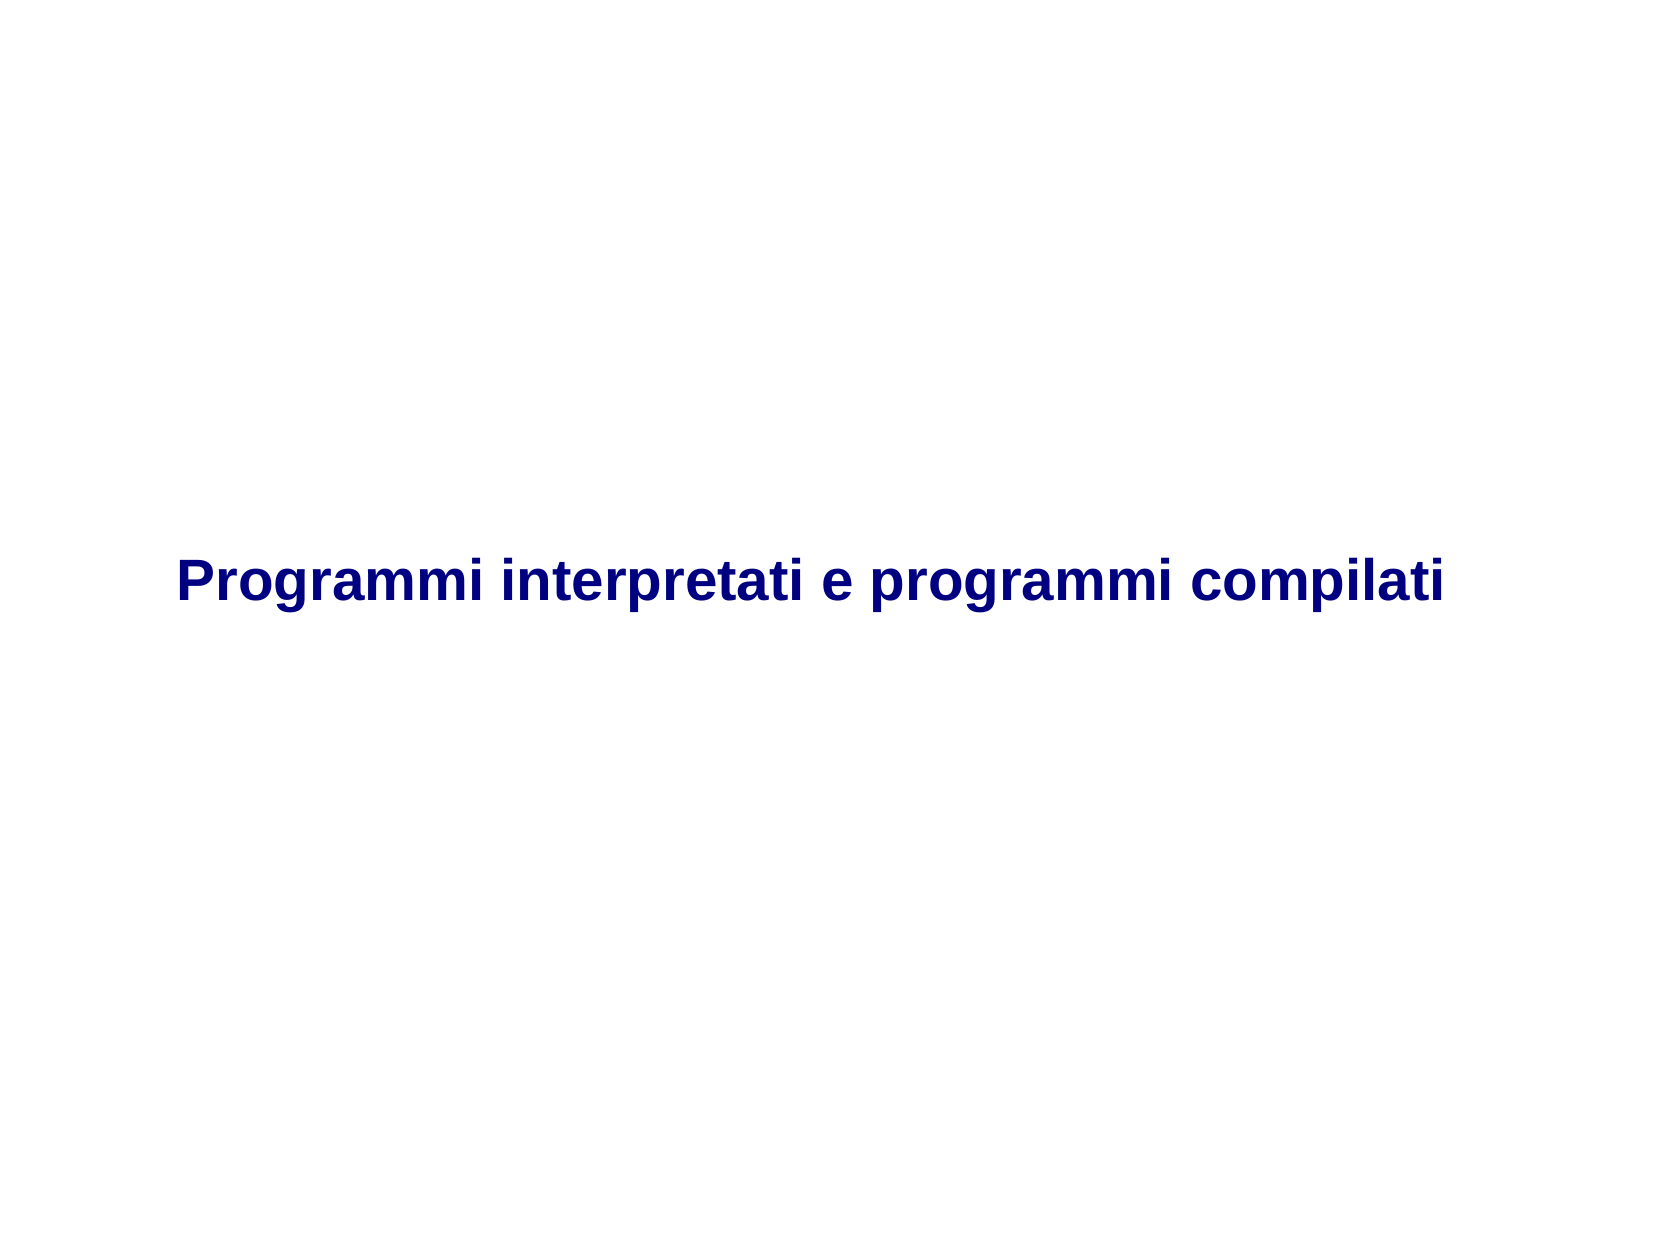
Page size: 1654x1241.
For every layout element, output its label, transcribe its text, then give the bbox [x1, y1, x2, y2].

text_box Programmi interpretati e programmi compilati [88, 540, 1536, 621]
